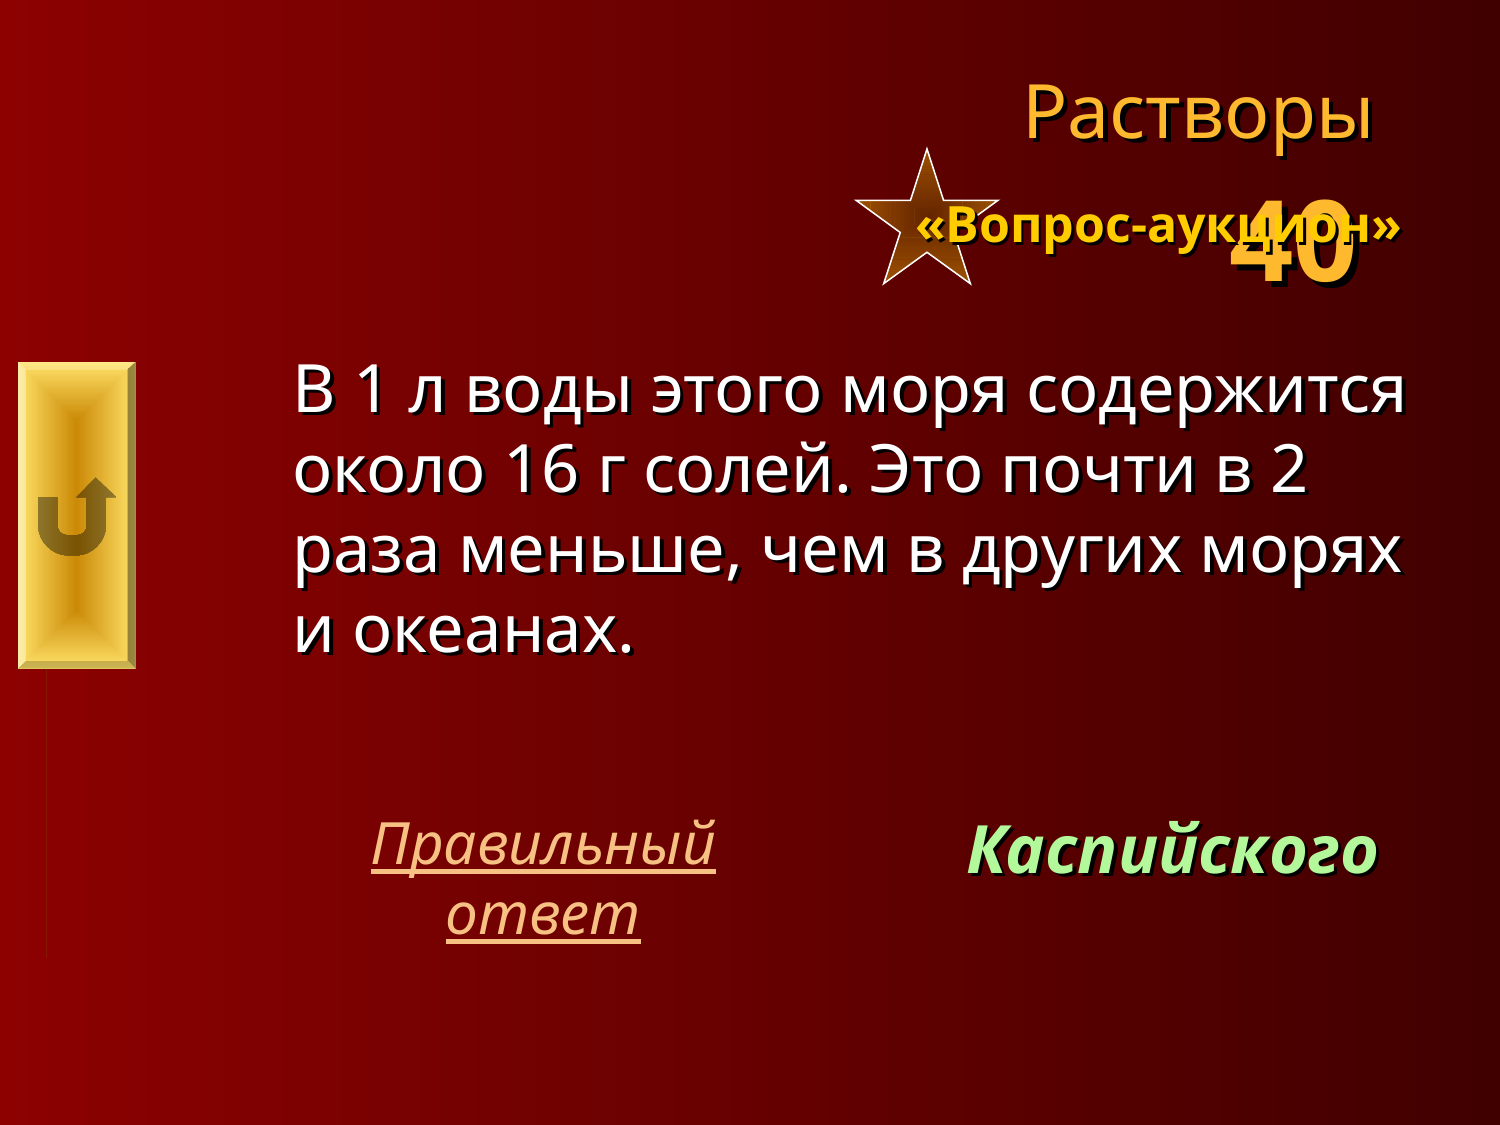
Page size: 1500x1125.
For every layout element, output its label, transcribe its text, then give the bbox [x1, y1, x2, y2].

text_box «Вопрос-аукцион» [856, 148, 998, 284]
text_box [19, 361, 136, 669]
subtitle В 1 л воды этого моря содержится около 16 г солей. Это почти в 2 раза меньше, чем в других морях и океанах. [277, 337, 1447, 764]
text_box Правильный ответ [253, 798, 833, 882]
text_box 60 [17, 361, 26, 669]
title Растворы [915, 54, 1483, 161]
text_box 40 [1163, 160, 1424, 291]
text_box Каспийского [253, 798, 1412, 1094]
